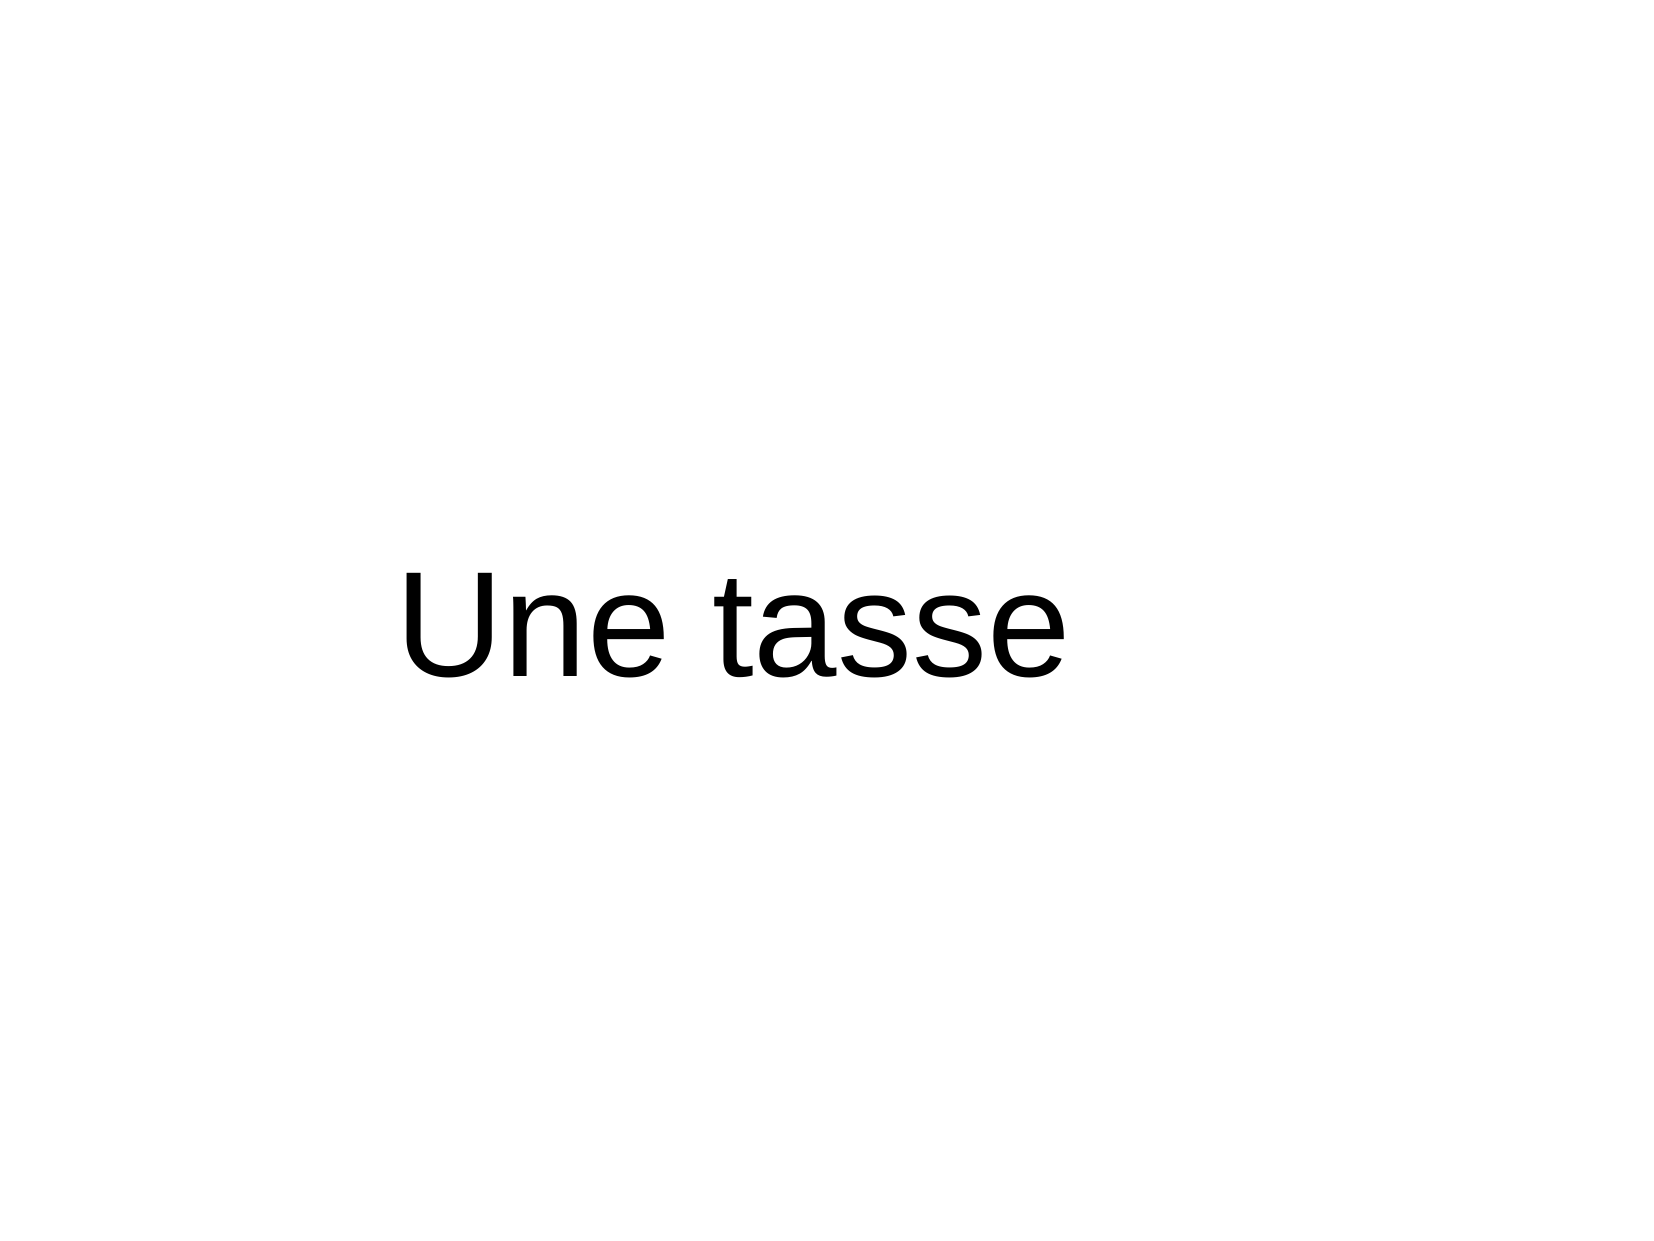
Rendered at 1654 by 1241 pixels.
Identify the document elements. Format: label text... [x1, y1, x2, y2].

text_box Une tasse [380, 533, 1279, 717]
